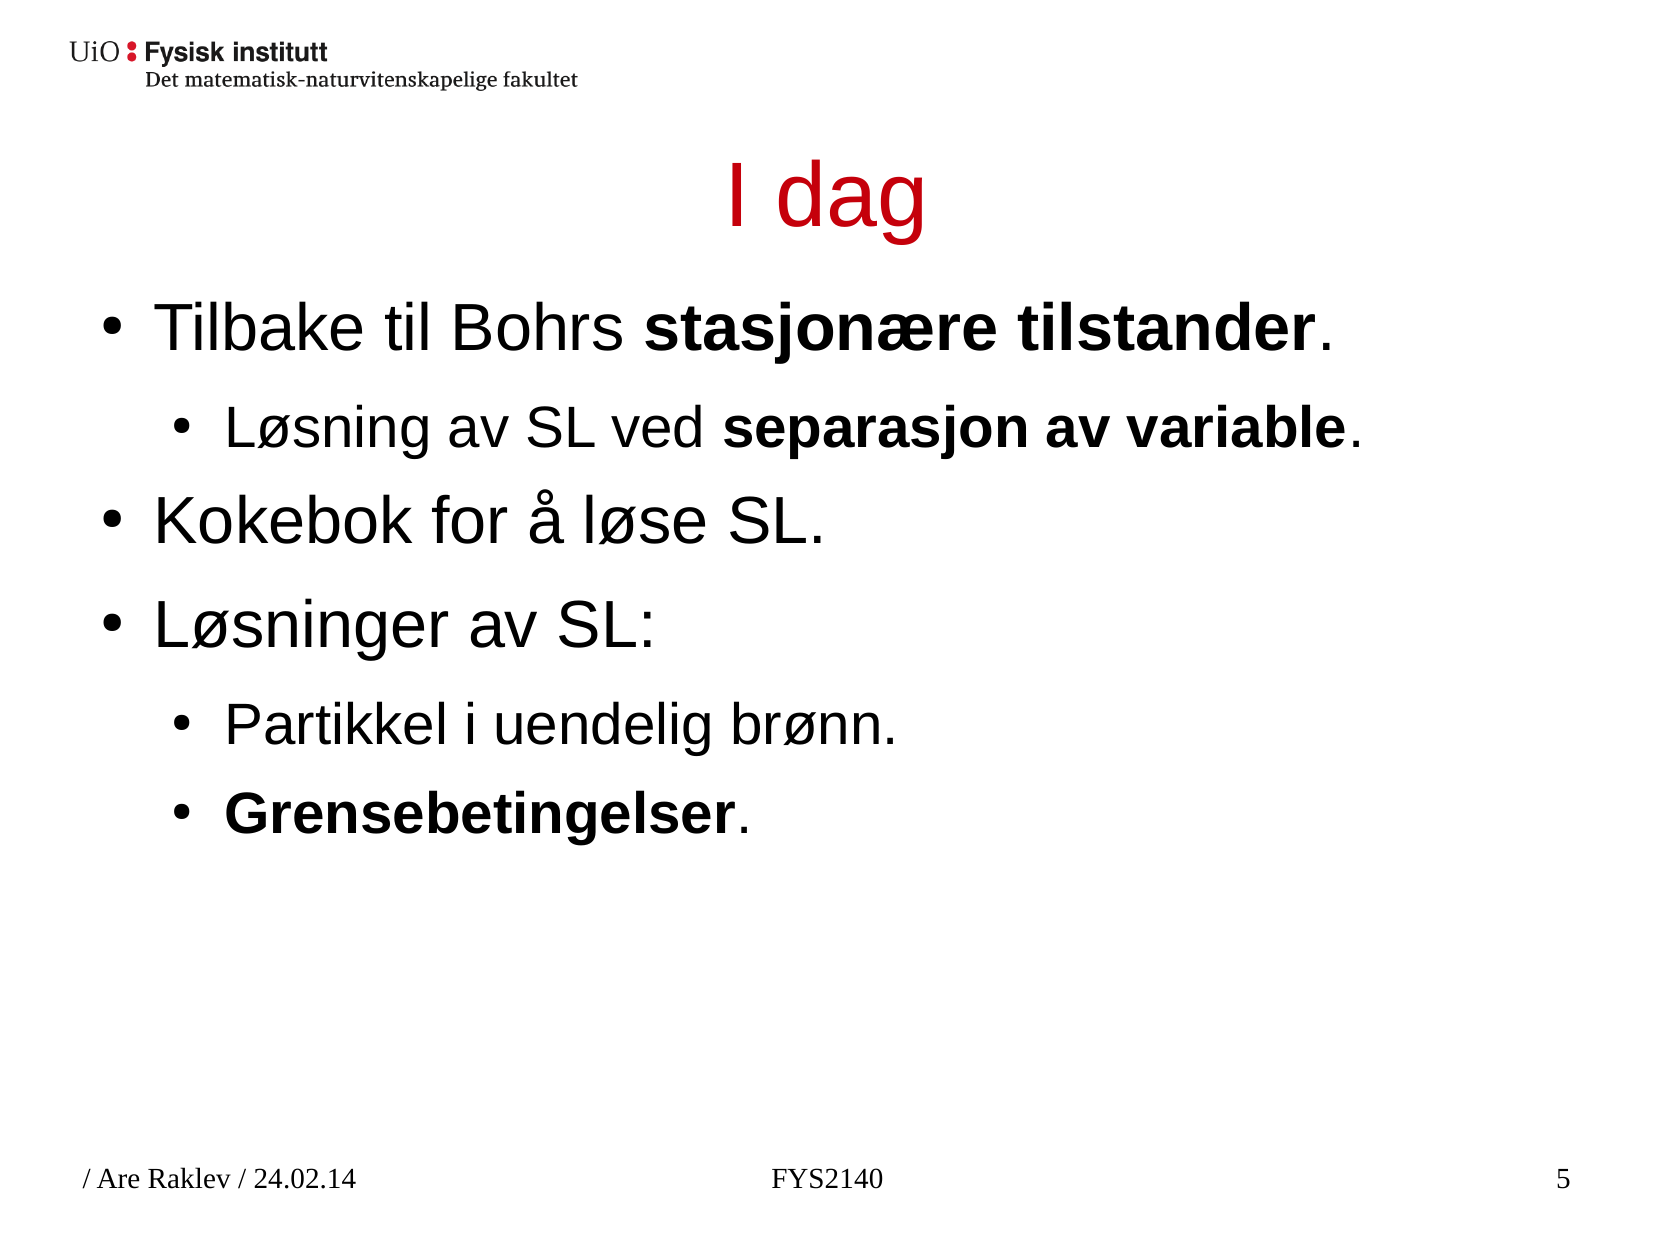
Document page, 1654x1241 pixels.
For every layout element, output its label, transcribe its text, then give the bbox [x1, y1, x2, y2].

title I dag [82, 90, 1571, 290]
list Tilbake til Bohrs stasjonære tilstander. Løsning av SL ved separasjon av variable. Kokebok for å løse SL. Løsninger av SL: Partikkel i uendelig brønn. Grensebetingelser. [82, 290, 1613, 1094]
picture [68, 37, 581, 93]
